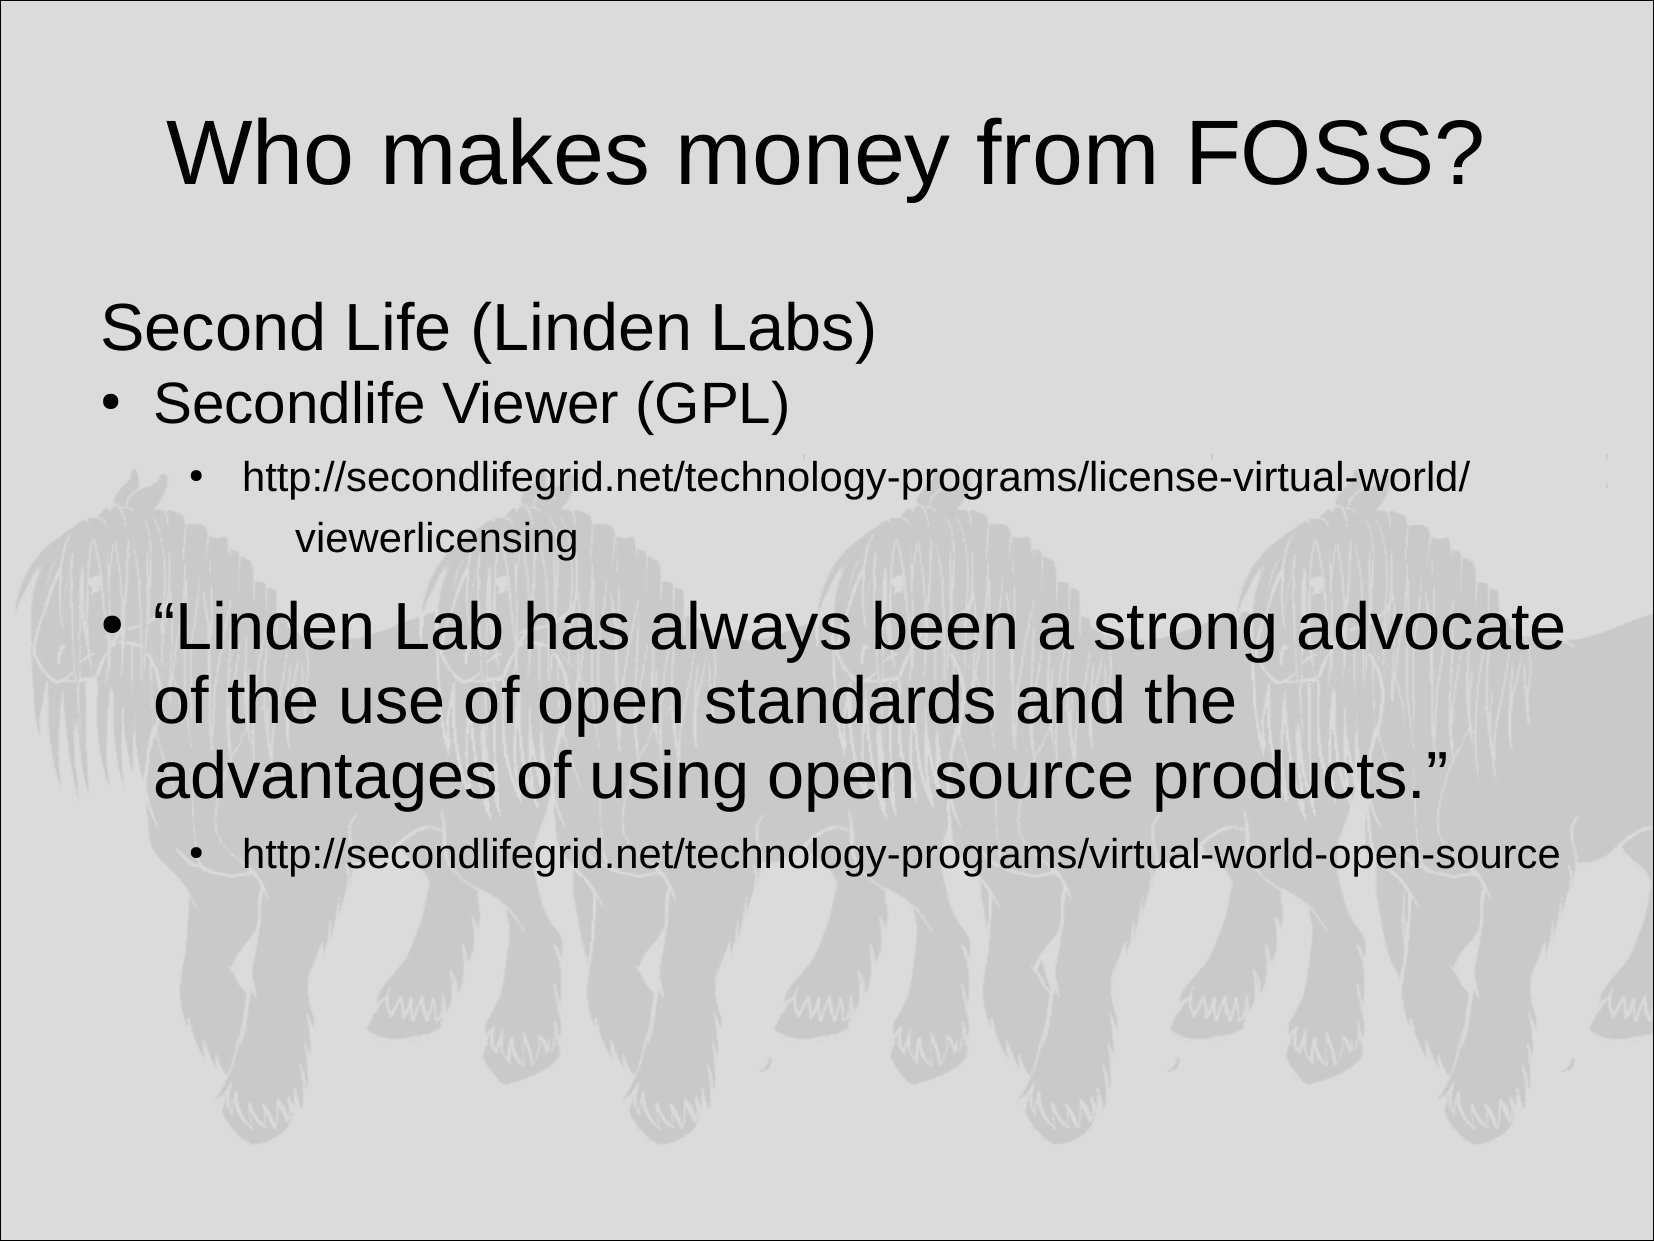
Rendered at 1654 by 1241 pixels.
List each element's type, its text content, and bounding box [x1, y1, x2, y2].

title Who makes money from FOSS? [82, 49, 1571, 257]
list Second Life (Linden Labs) Secondlife Viewer (GPL) http://secondlifegrid.net/technology-programs/license-virtual-world/viewerlicensing “Linden Lab has always been a strong advocate of the use of open standards and the advantages of using open source products.” http://secondlifegrid.net/technology-programs/virtual-world-open-source [82, 290, 1571, 1094]
